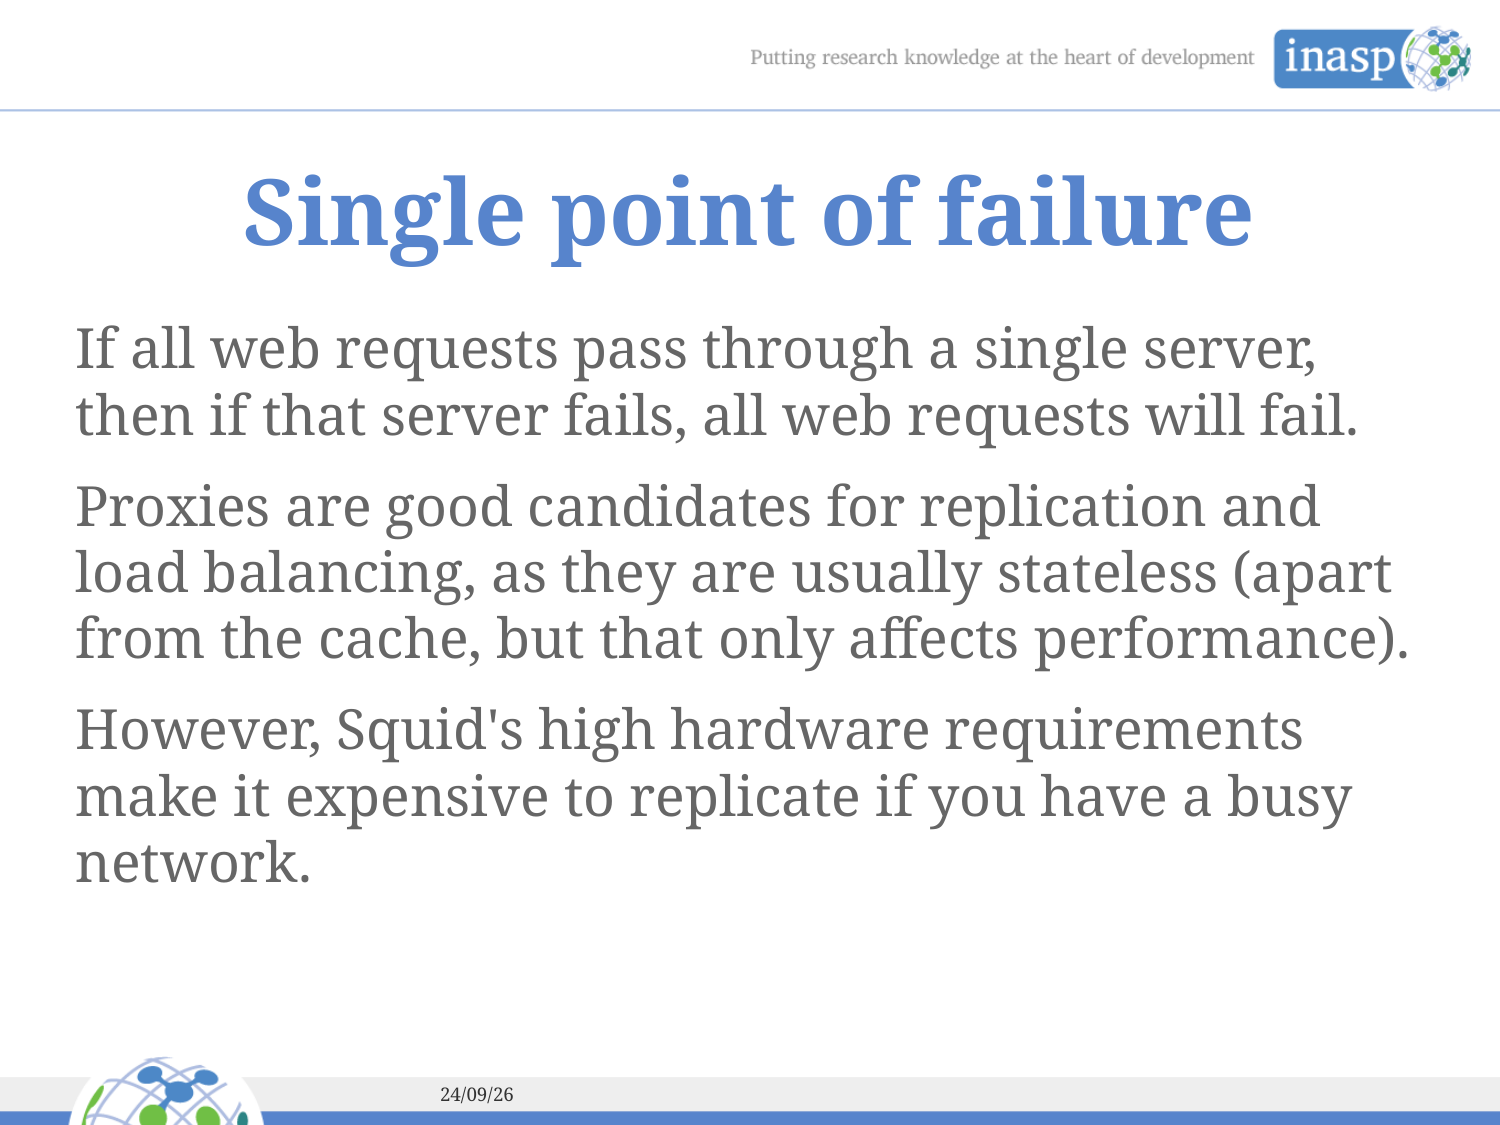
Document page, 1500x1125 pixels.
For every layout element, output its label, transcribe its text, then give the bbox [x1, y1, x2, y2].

title Single point of failure [75, 129, 1426, 313]
list If all web requests pass through a single server, then if that server fails, all web requests will fail. Proxies are good candidates for replication and load balancing, as they are usually stateless (apart from the cache, but that only affects performance). However, Squid's high hardware requirements make it expensive to replicate if you have a busy network. [75, 313, 1426, 967]
picture [0, 0, 1500, 1125]
